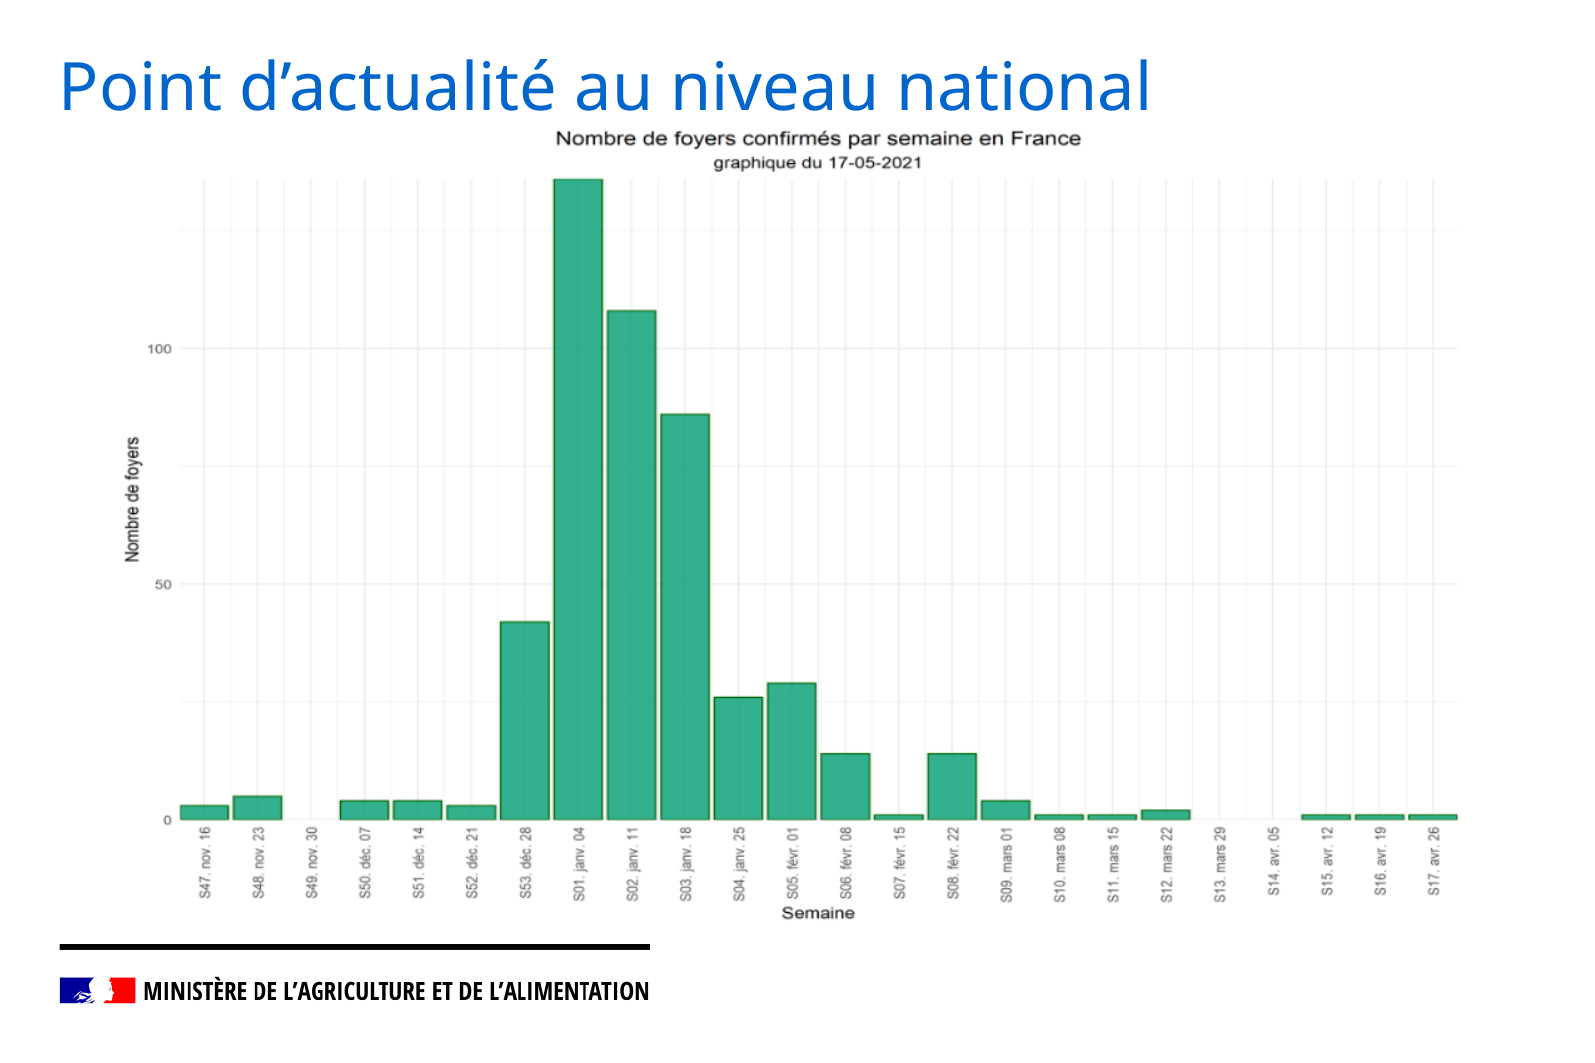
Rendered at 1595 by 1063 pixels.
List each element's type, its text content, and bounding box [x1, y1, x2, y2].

title Point d’actualité au niveau national [59, 0, 1536, 130]
picture [66, 123, 1536, 942]
picture [59, 944, 650, 1004]
